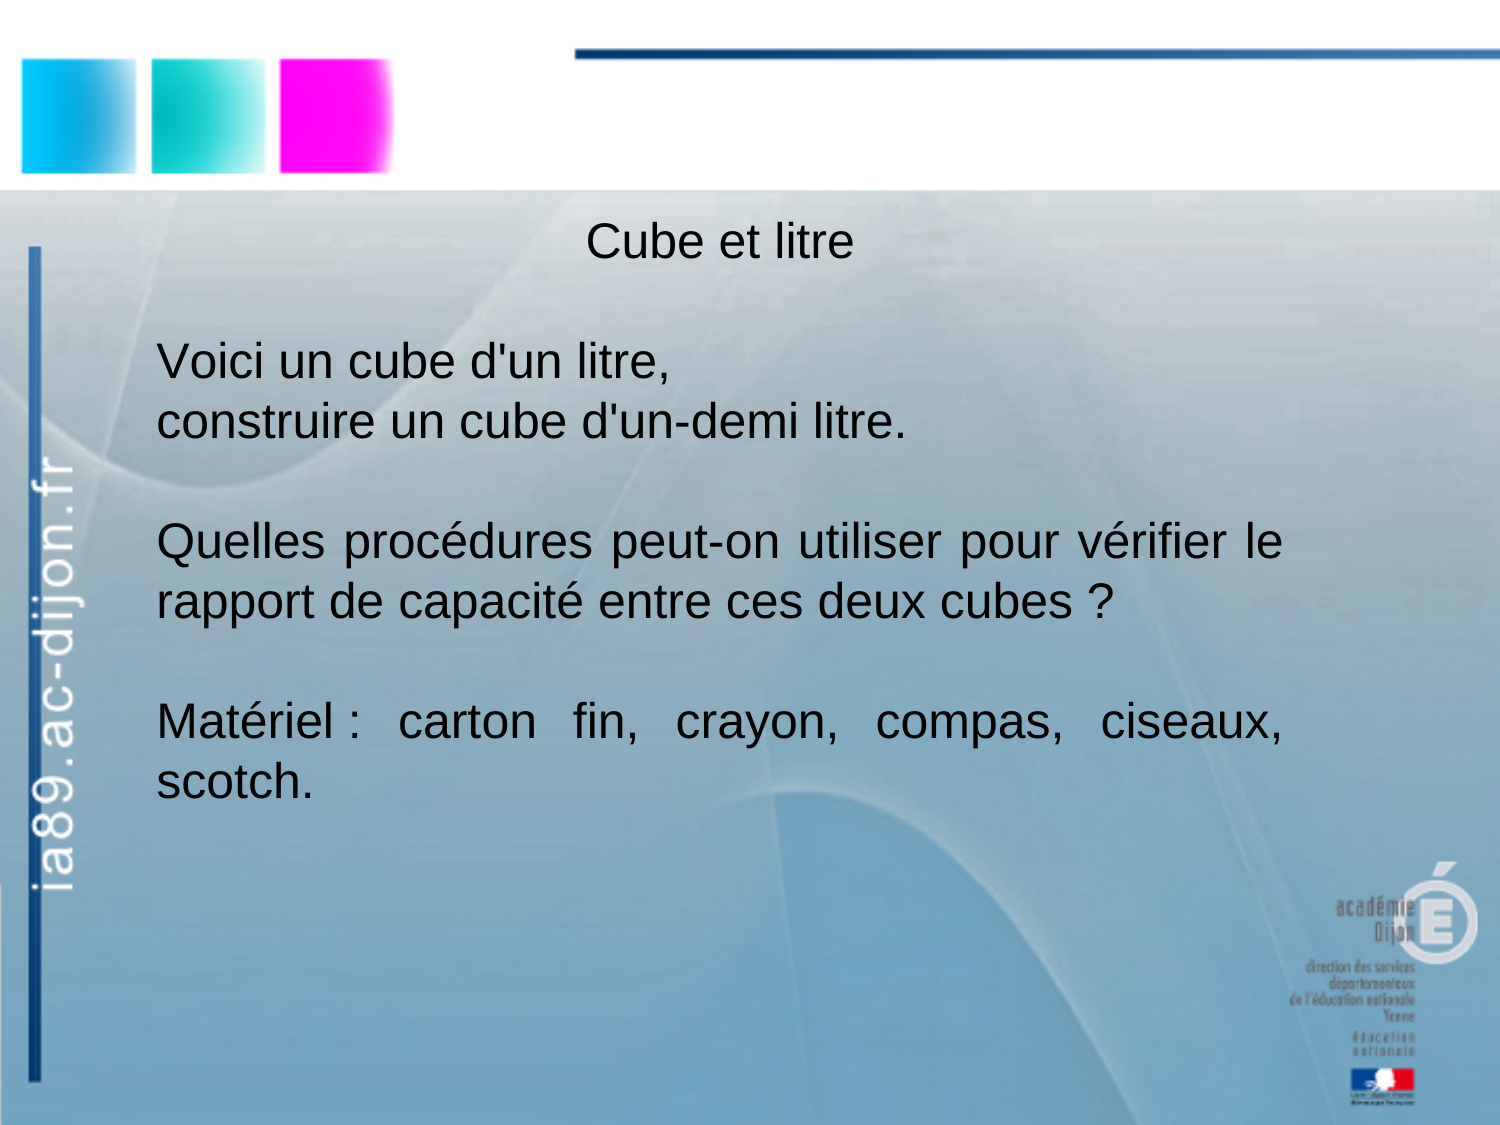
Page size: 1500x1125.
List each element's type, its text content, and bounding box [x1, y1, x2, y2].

text_box Cube et litre Voici un cube d'un litre, construire un cube d'un-demi litre. Quelles procédures peut-on utiliser pour vérifier le rapport de capacité entre ces deux cubes ? Matériel : carton fin, crayon, compas, ciseaux, scotch. [141, 200, 1300, 816]
picture [0, 0, 1500, 1125]
